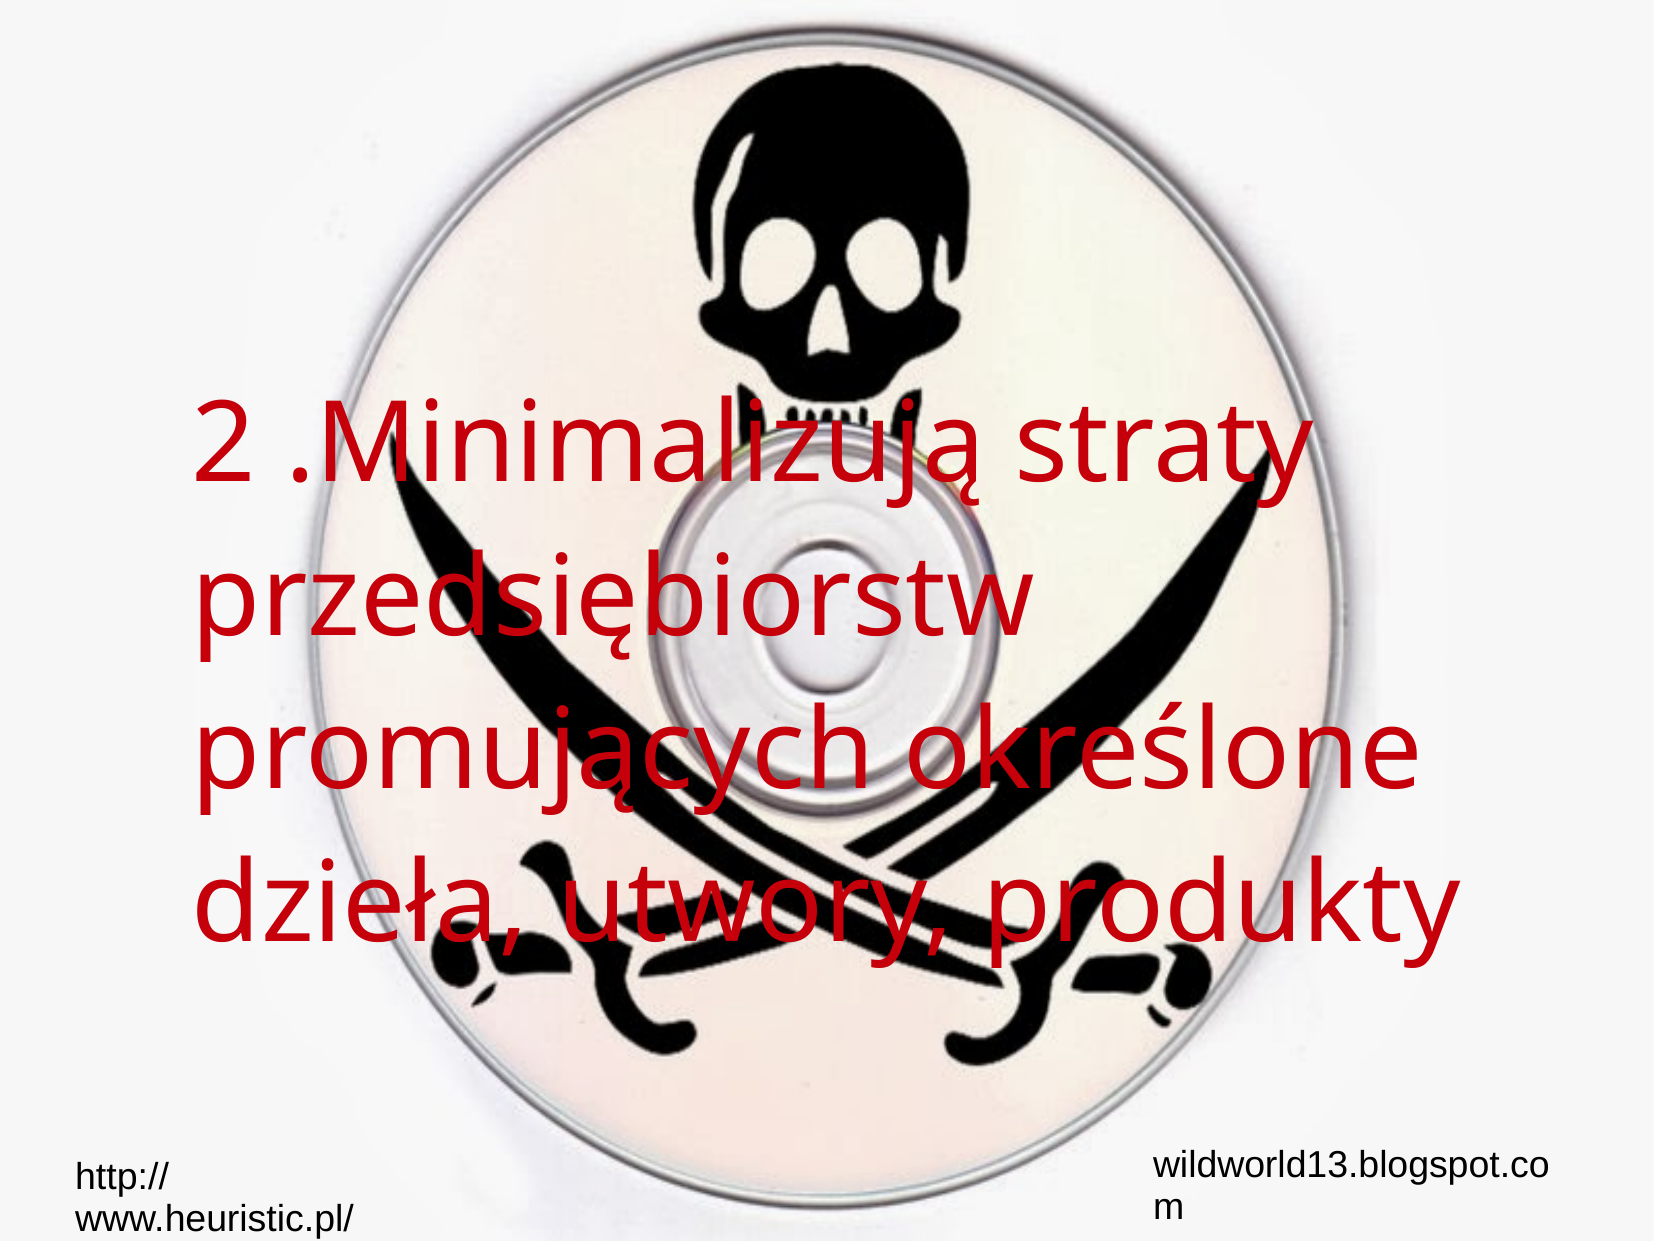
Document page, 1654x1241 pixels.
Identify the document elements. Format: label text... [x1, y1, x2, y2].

text_box http://www.heuristic.pl/ [60, 1147, 461, 1205]
text_box 2 .Minimalizują straty przedsiębiorstw promujących określone dzieła, utwory, produkty [177, 354, 1578, 919]
text_box wildworld13.blogspot.com [1138, 1135, 1595, 1193]
picture [0, 0, 1654, 1241]
